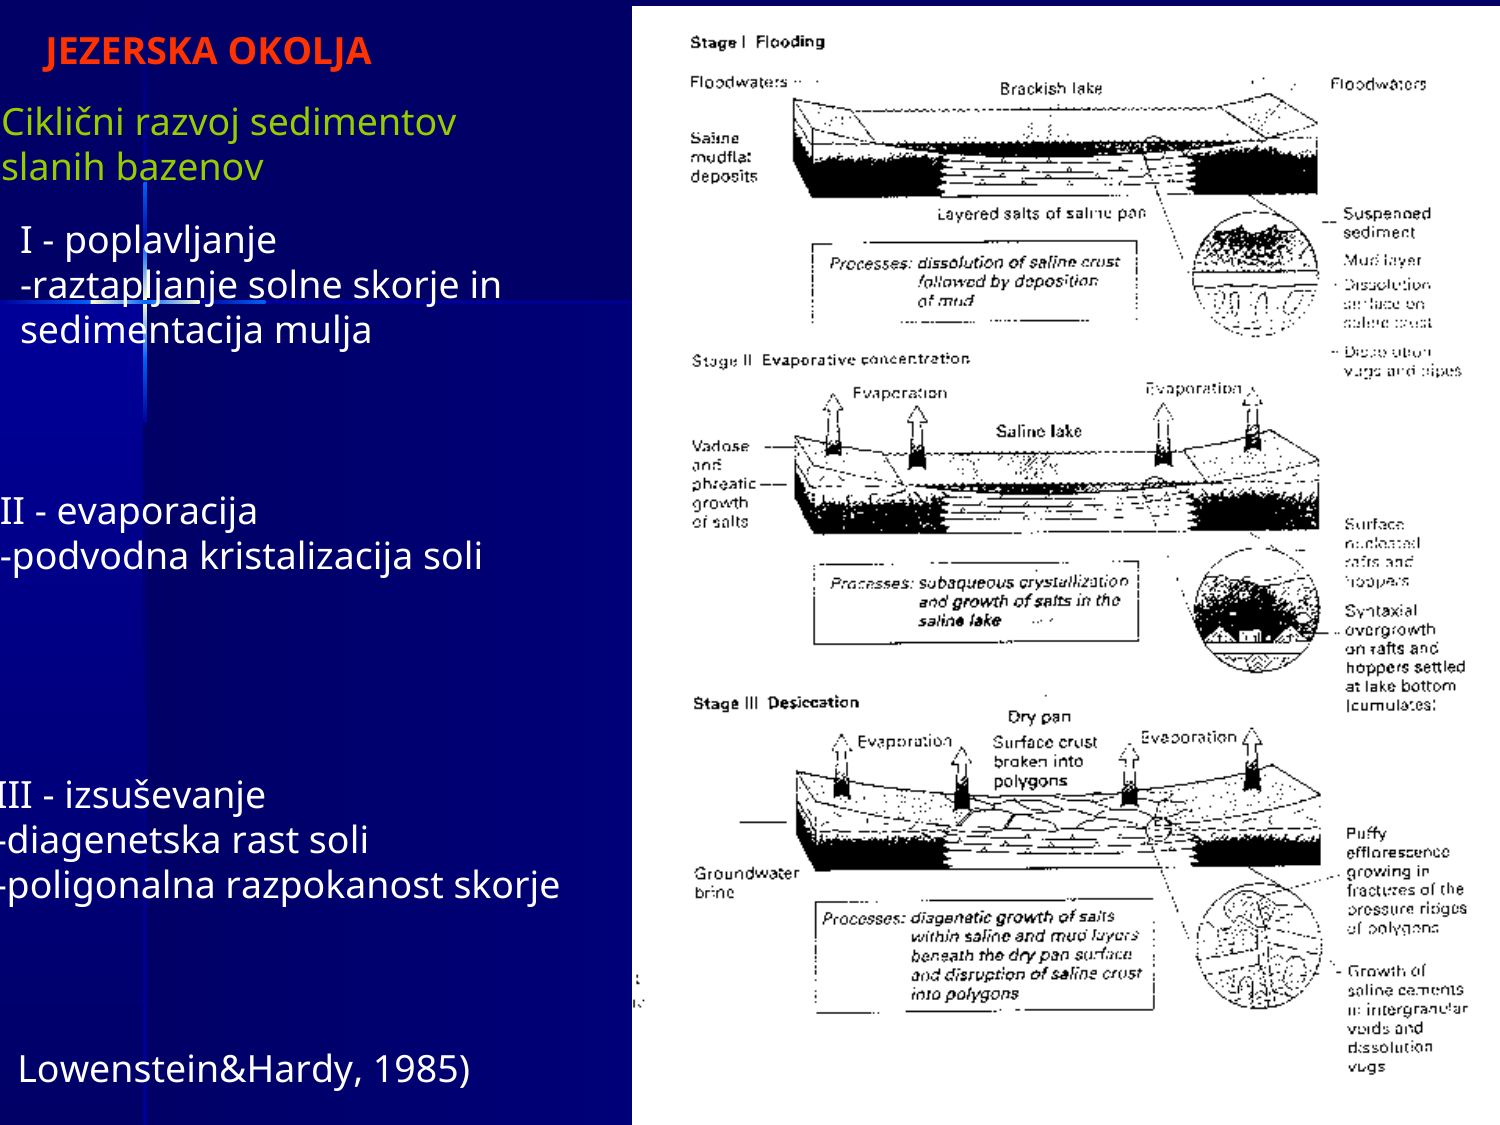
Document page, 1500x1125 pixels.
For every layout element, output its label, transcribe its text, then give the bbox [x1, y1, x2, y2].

picture [632, 6, 1500, 1125]
text_box III - izsuševanje -diagenetska rast soli -poligonalna razpokanost skorje [0, 763, 577, 914]
text_box JEZERSKA OKOLJA [30, 18, 388, 80]
text_box Ciklični razvoj sedimentov slanih bazenov [0, 90, 482, 196]
text_box II - evaporacija -podvodna kristalizacija soli [0, 479, 499, 586]
text_box Lowenstein&Hardy, 1985) [2, 1037, 486, 1098]
text_box I - poplavljanje -raztapljanje solne skorje in sedimentacija mulja [5, 207, 518, 359]
